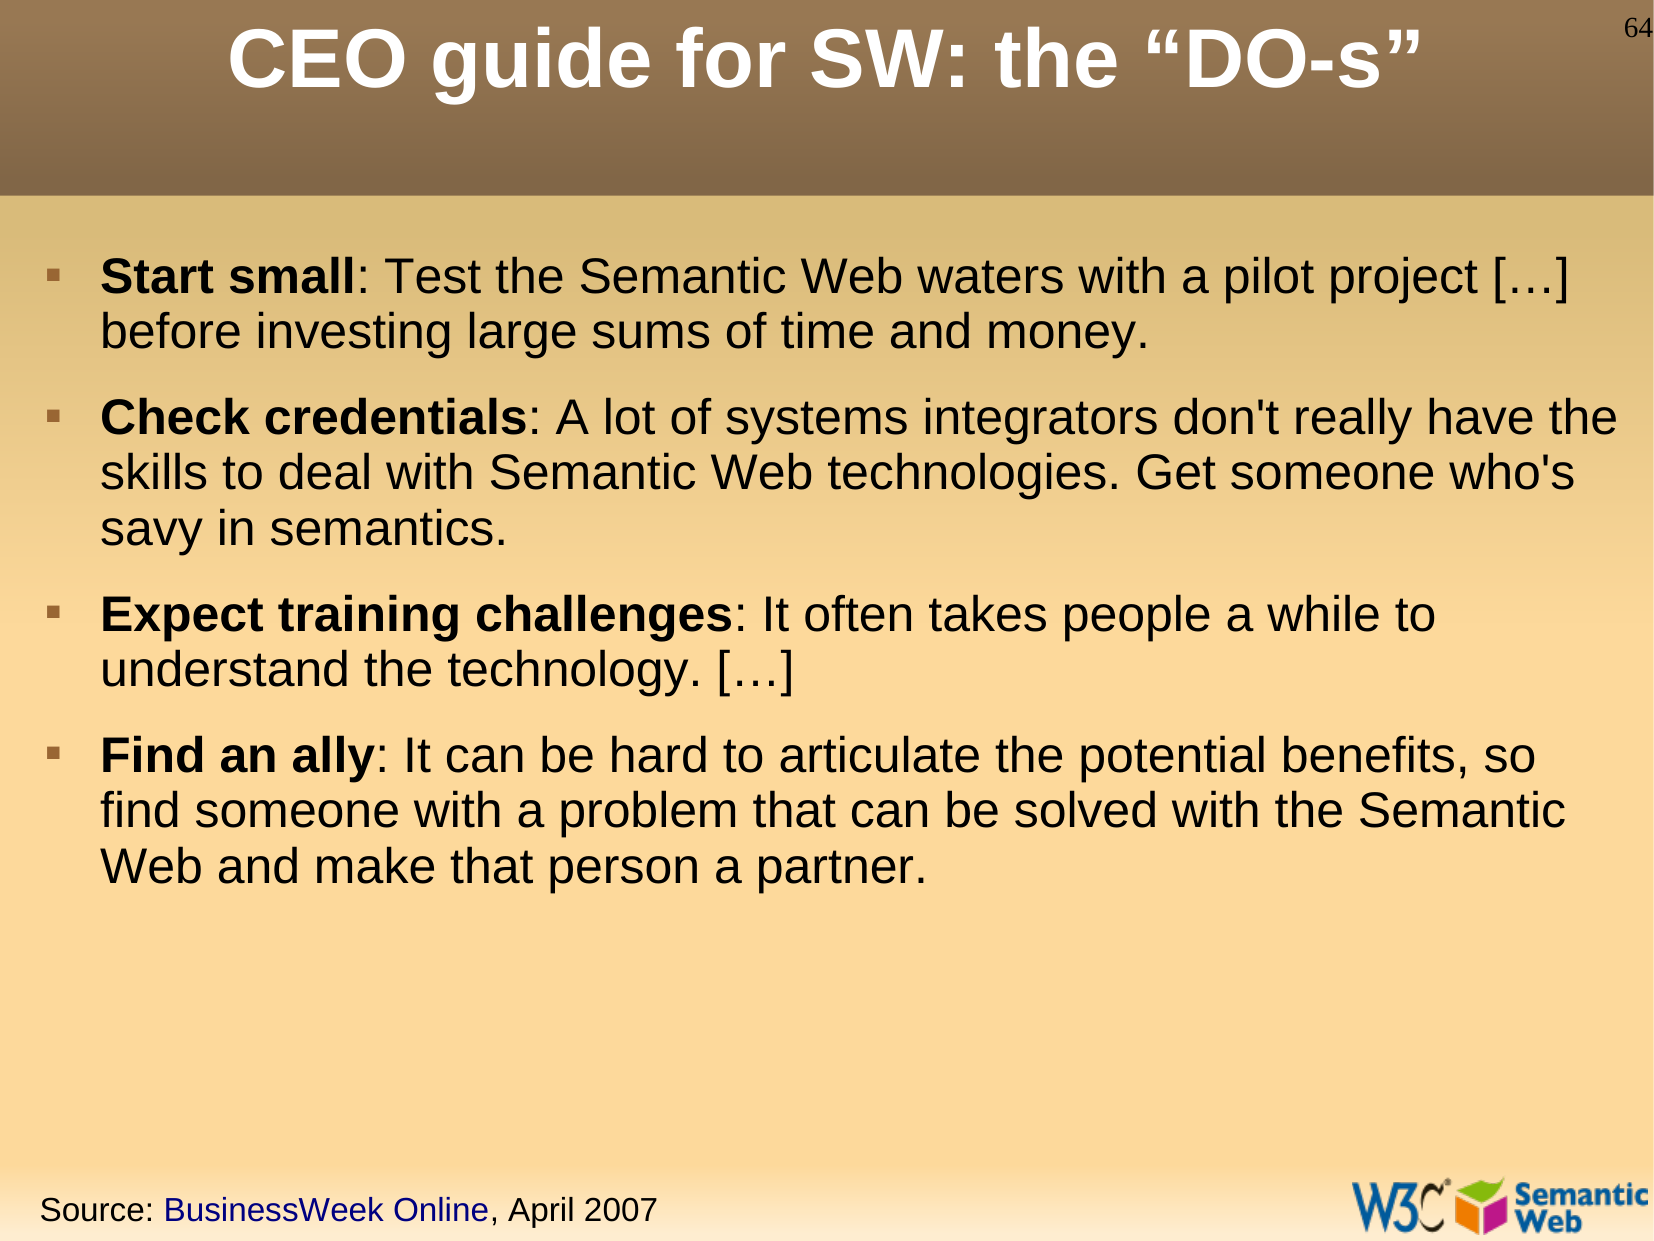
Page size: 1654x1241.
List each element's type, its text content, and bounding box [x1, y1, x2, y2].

picture [0, 119, 1654, 1241]
list Start small: Test the Semantic Web waters with a pilot project […] before investing large sums of time and money. Check credentials: A lot of systems integrators don't really have the skills to deal with Semantic Web technologies. Get someone who's savy in semantics. Expect training challenges: It often takes people a while to understand the technology. […] Find an ally: It can be hard to articulate the potential benefits, so find someone with a problem that can be solved with the Semantic Web and make that person a partner. [29, 247, 1624, 1219]
title CEO guide for SW: the “DO-s” [0, 0, 1654, 119]
text_box Source: BusinessWeek Online, April 2007 [24, 1187, 674, 1240]
